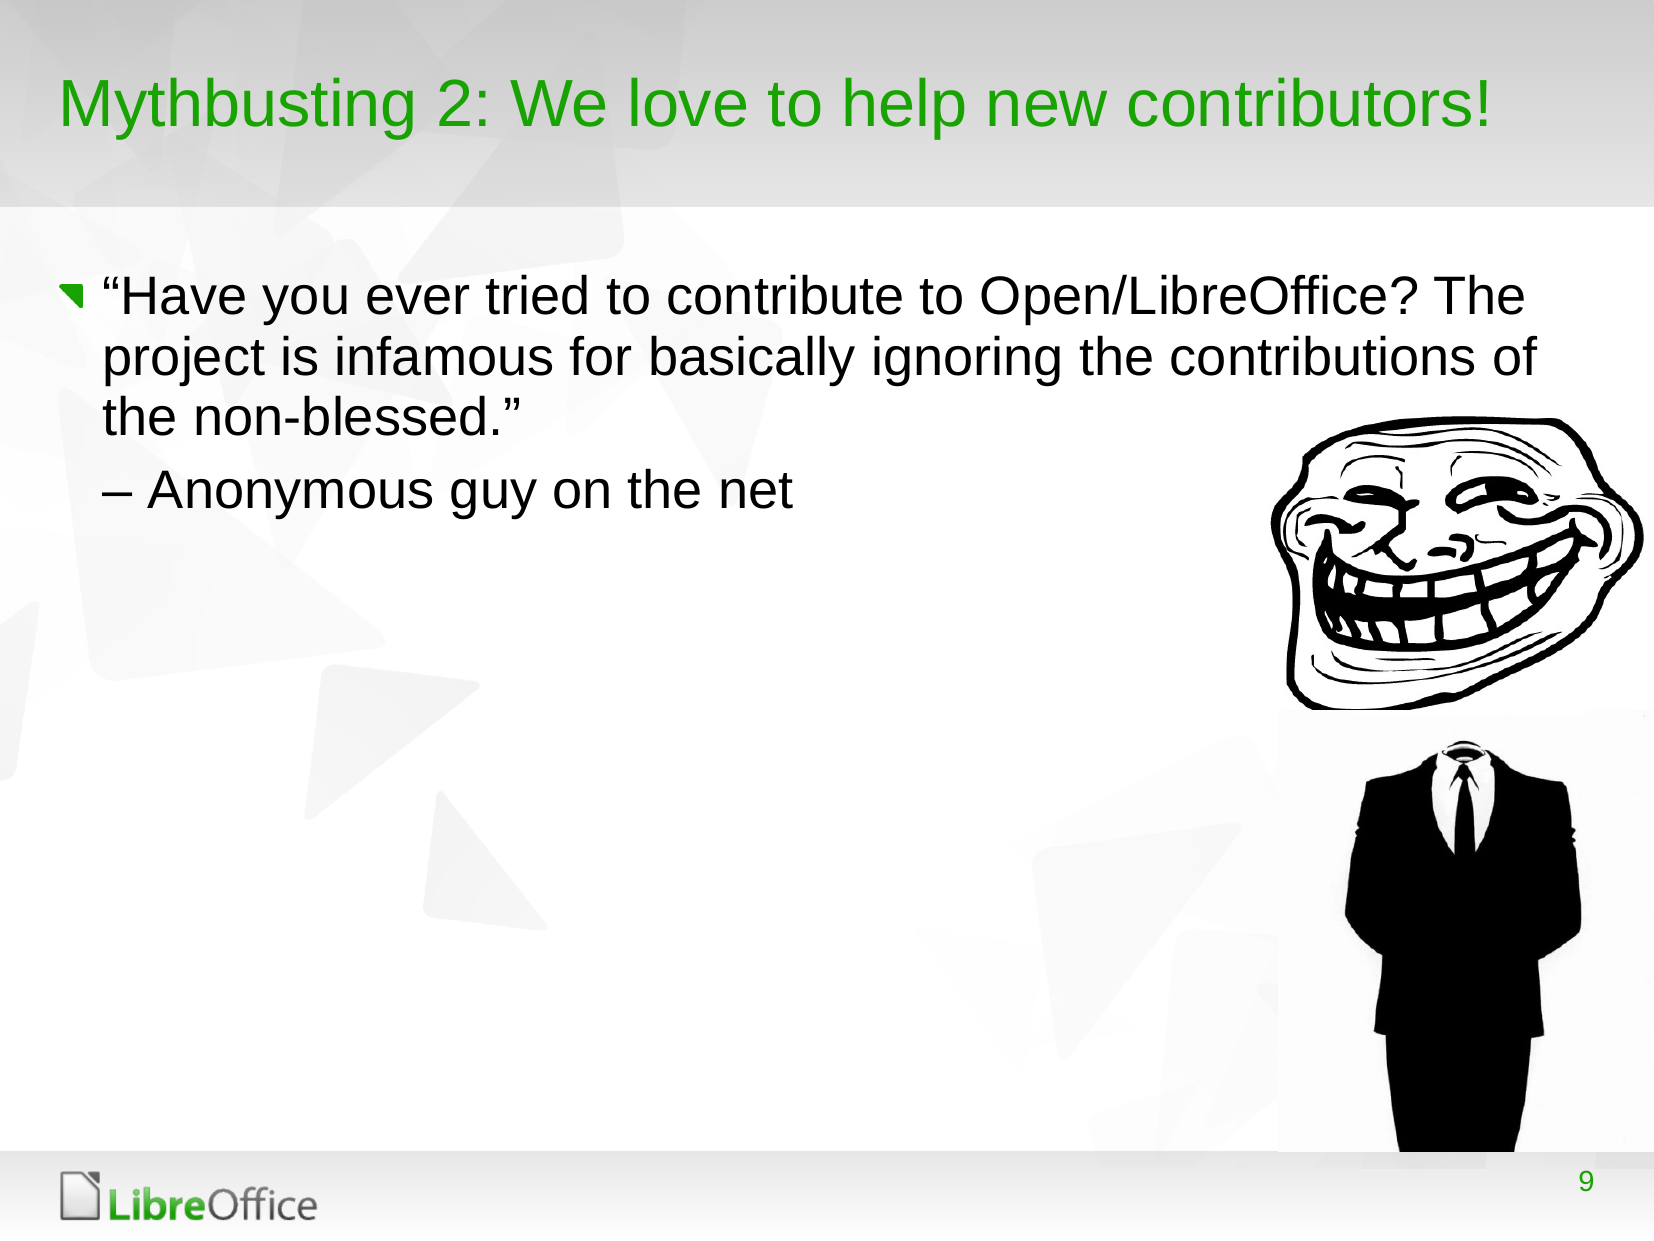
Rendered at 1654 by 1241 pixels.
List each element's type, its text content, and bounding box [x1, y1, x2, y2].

title Mythbusting 2: We love to help new contributors! [59, 29, 1595, 178]
list “Have you ever tried to contribute to Open/LibreOffice? The project is infamous for basically ignoring the contributions of the non-blessed.” – Anonymous guy on the net [59, 265, 1595, 986]
picture [0, 0, 783, 931]
picture [41, 1152, 337, 1240]
picture [915, 413, 1654, 1169]
